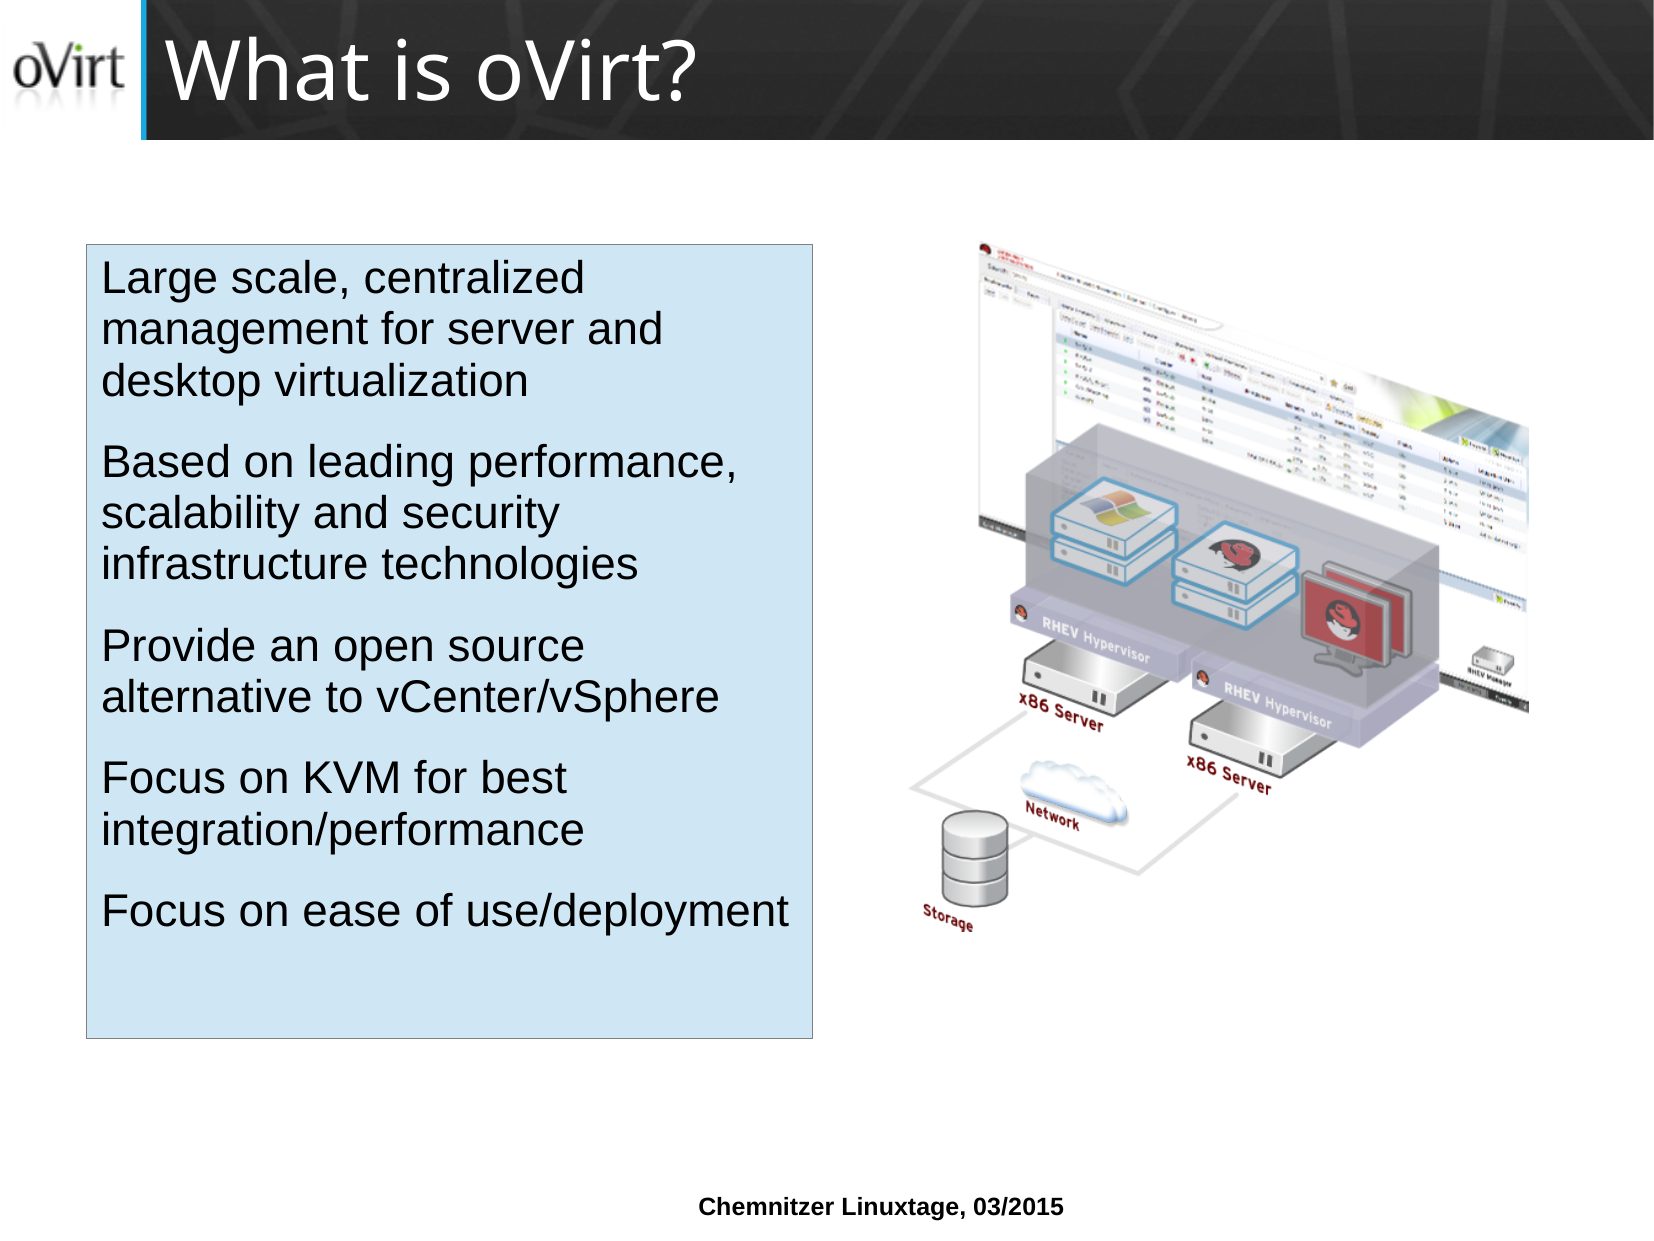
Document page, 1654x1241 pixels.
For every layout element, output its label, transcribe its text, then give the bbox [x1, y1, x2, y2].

title What is oVirt? [164, 18, 1653, 119]
picture [0, 0, 1654, 140]
picture [908, 241, 1529, 932]
text_box Large scale, centralized management for server and desktop virtualization Based on leading performance, scalability and security infrastructure technologies Provide an open source alternative to vCenter/vSphere Focus on KVM for best integration/performance Focus on ease of use/deployment [86, 244, 813, 1039]
